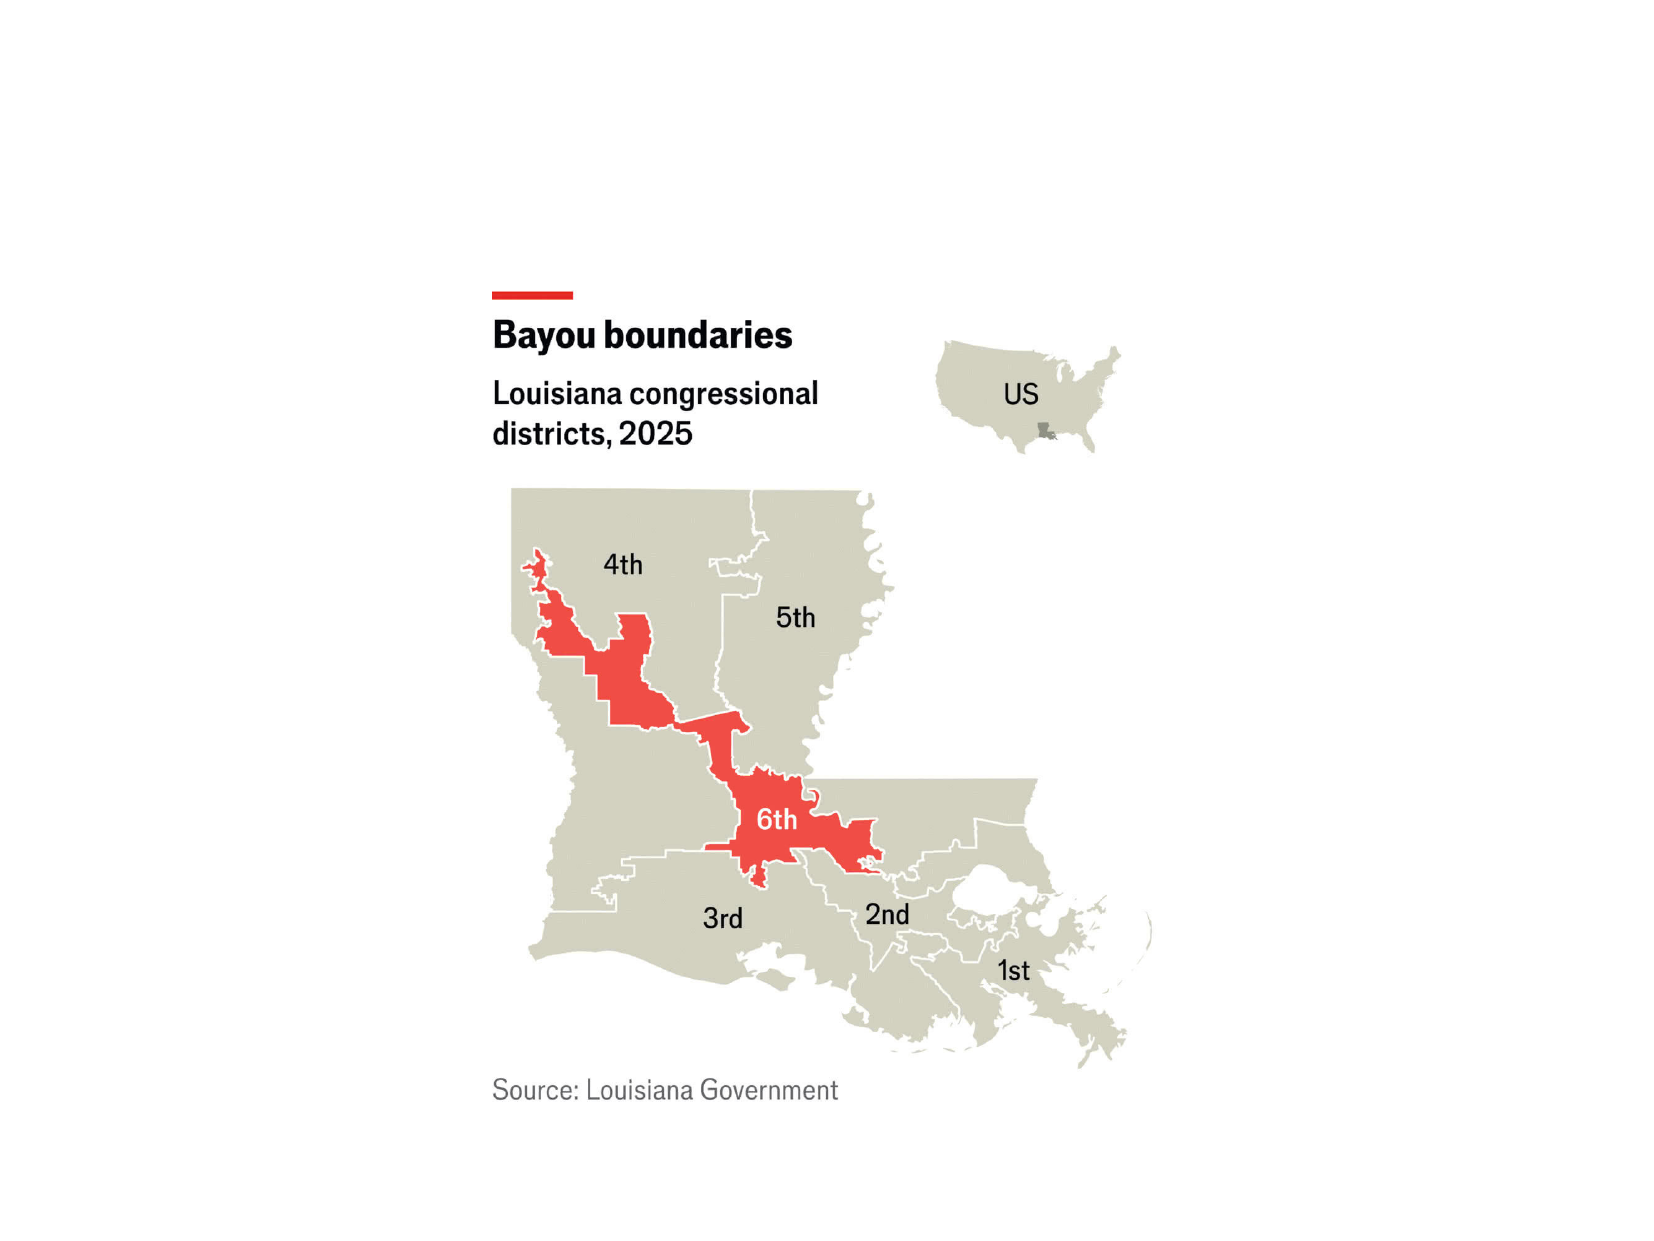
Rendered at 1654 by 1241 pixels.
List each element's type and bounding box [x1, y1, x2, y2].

picture [492, 290, 1161, 1109]
